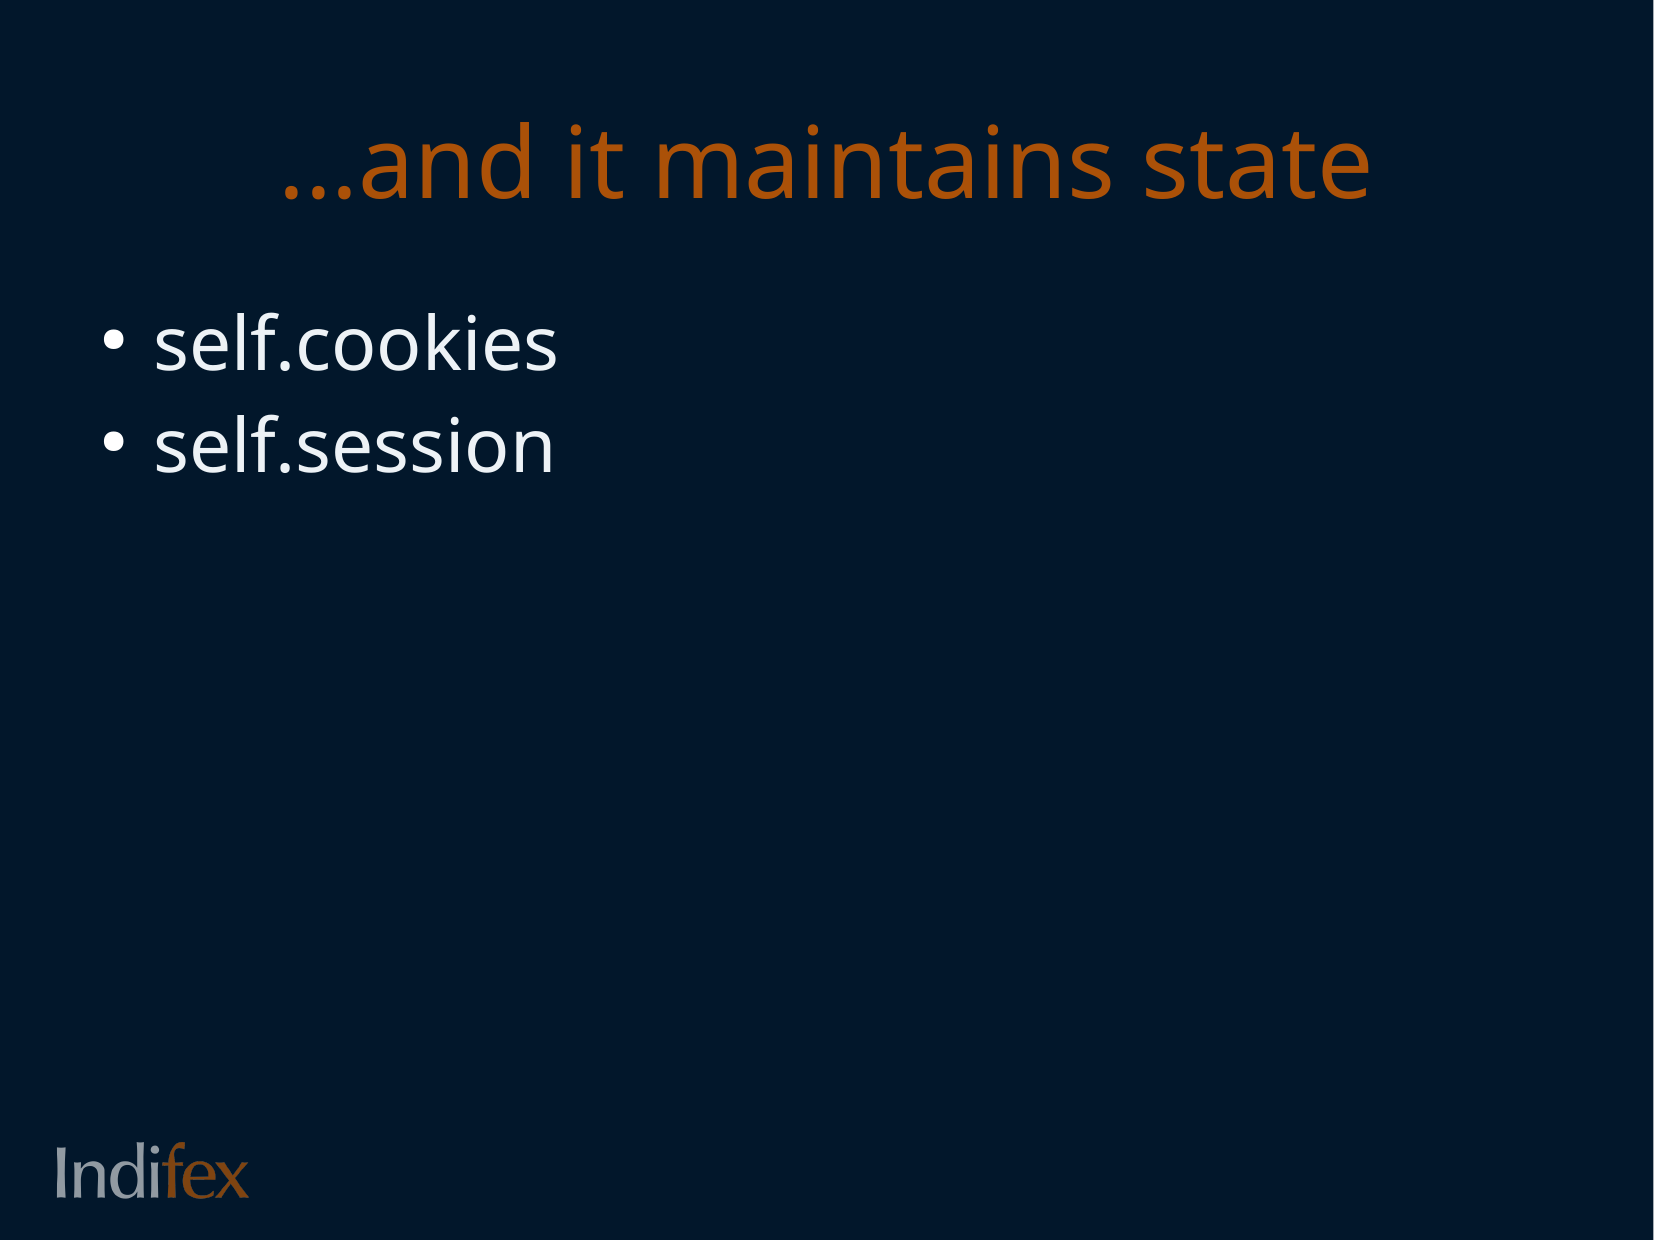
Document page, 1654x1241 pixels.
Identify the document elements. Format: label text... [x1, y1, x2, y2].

title ...and it maintains state [82, 49, 1571, 257]
picture [56, 1142, 249, 1241]
list self.cookies self.session [82, 290, 1571, 1109]
